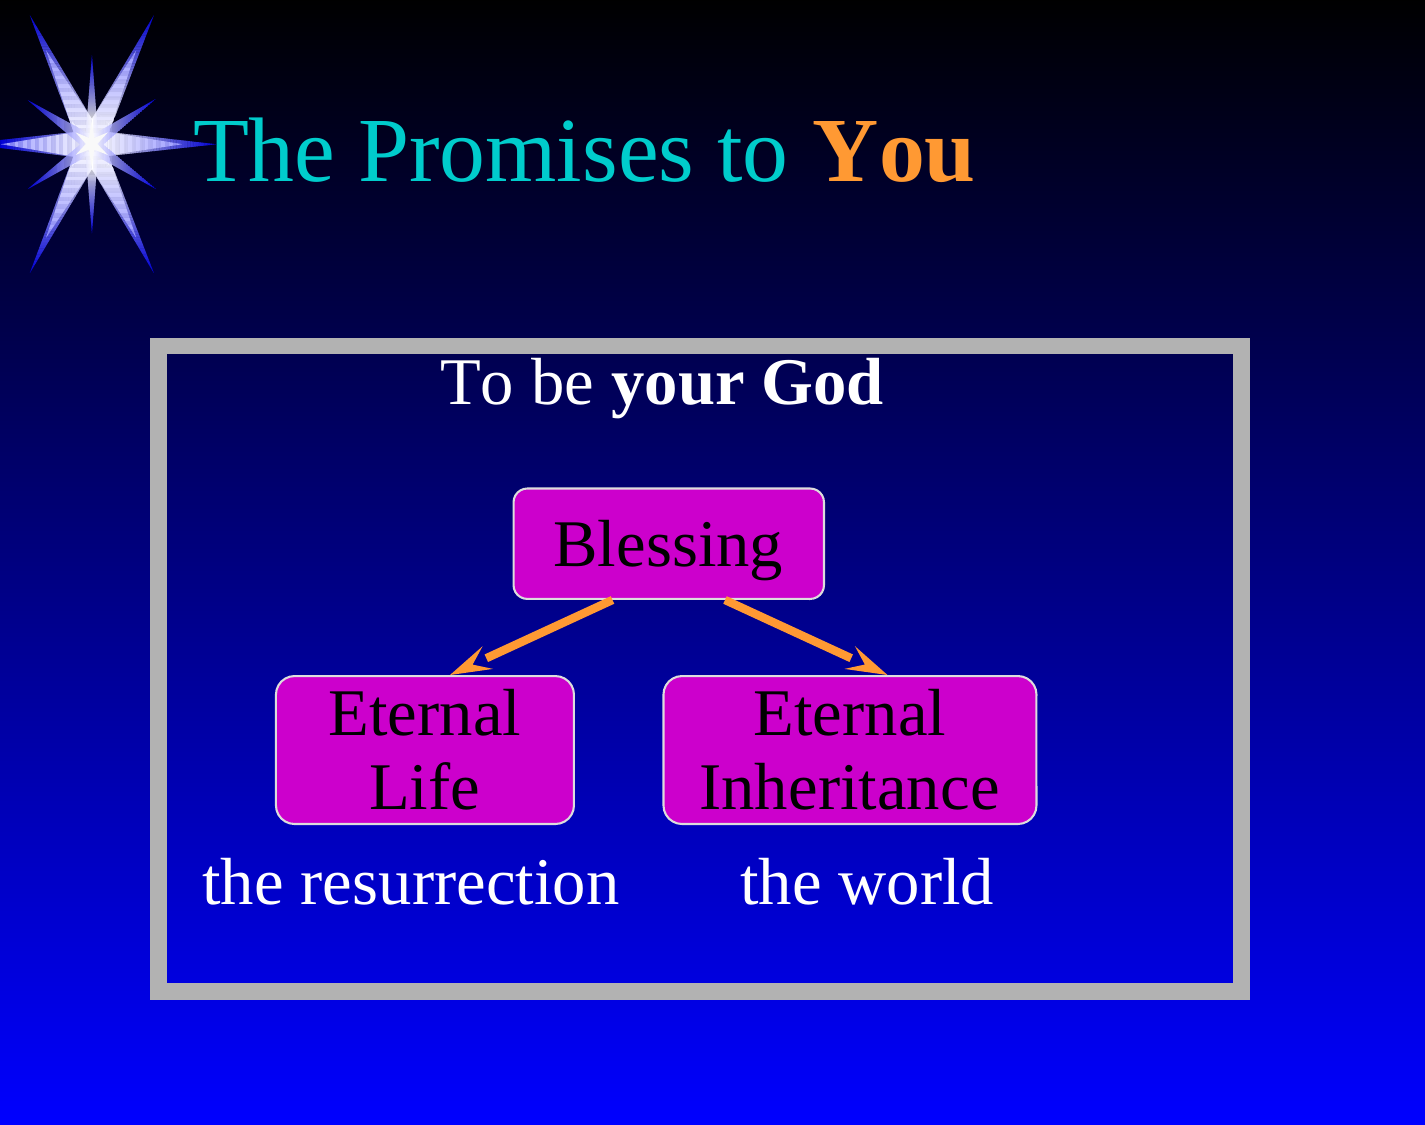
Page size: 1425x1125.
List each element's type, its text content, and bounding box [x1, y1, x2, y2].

title The Promises to You [178, 56, 1390, 244]
text_box Eternal Life [275, 676, 574, 824]
text_box Eternal Inheritance [663, 676, 1037, 824]
text_box the resurrection [187, 837, 663, 927]
text_box the world [725, 837, 1075, 927]
text_box Blessing [513, 488, 824, 599]
text_box To be your God [425, 337, 1163, 427]
